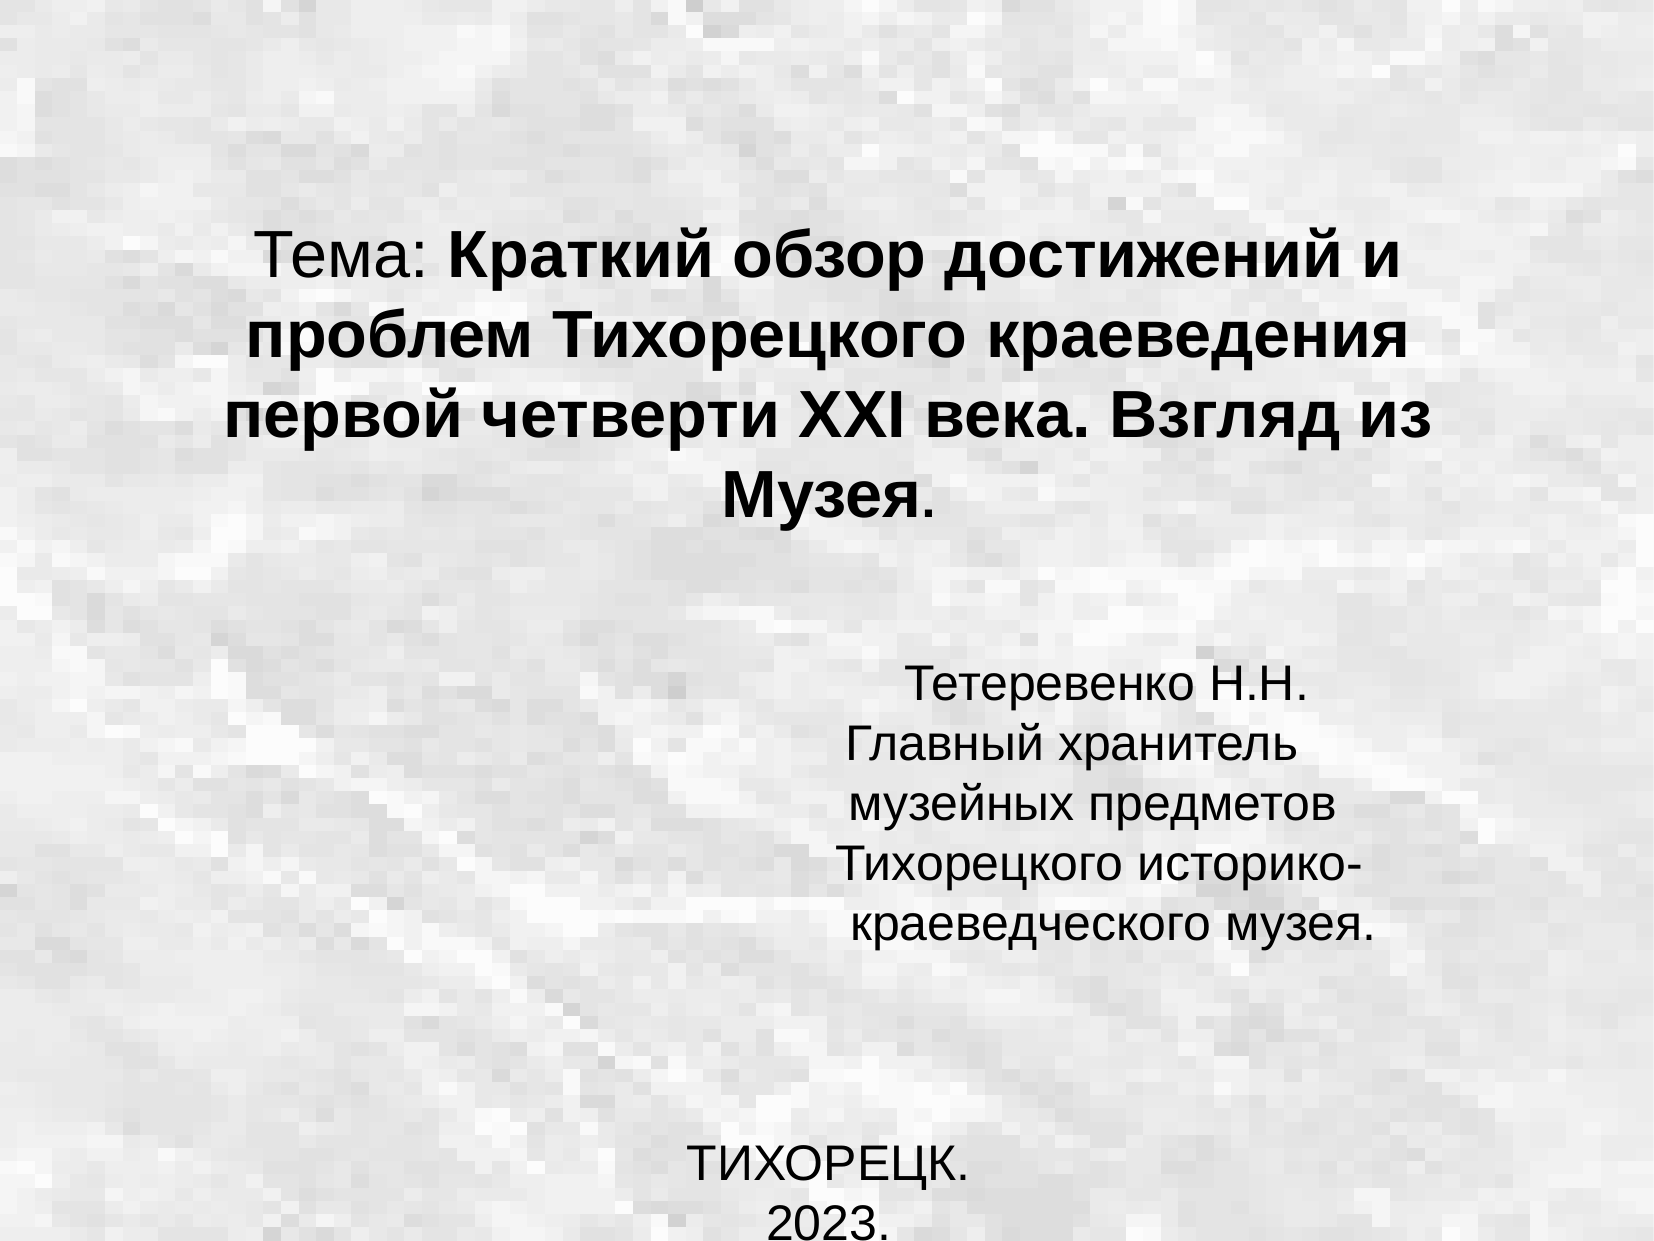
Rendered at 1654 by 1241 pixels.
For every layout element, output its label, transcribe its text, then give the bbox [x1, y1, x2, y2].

text_box Тема: Краткий обзор достижений и проблем Тихорецкого краеведения первой четверти XXI века. Взгляд из Музея. Тетеревенко Н.Н. Главный хранитель музейных предметов Тихорецкого историко- краеведческого музея. ТИХОРЕЦК. 2023. [157, 50, 1501, 1121]
